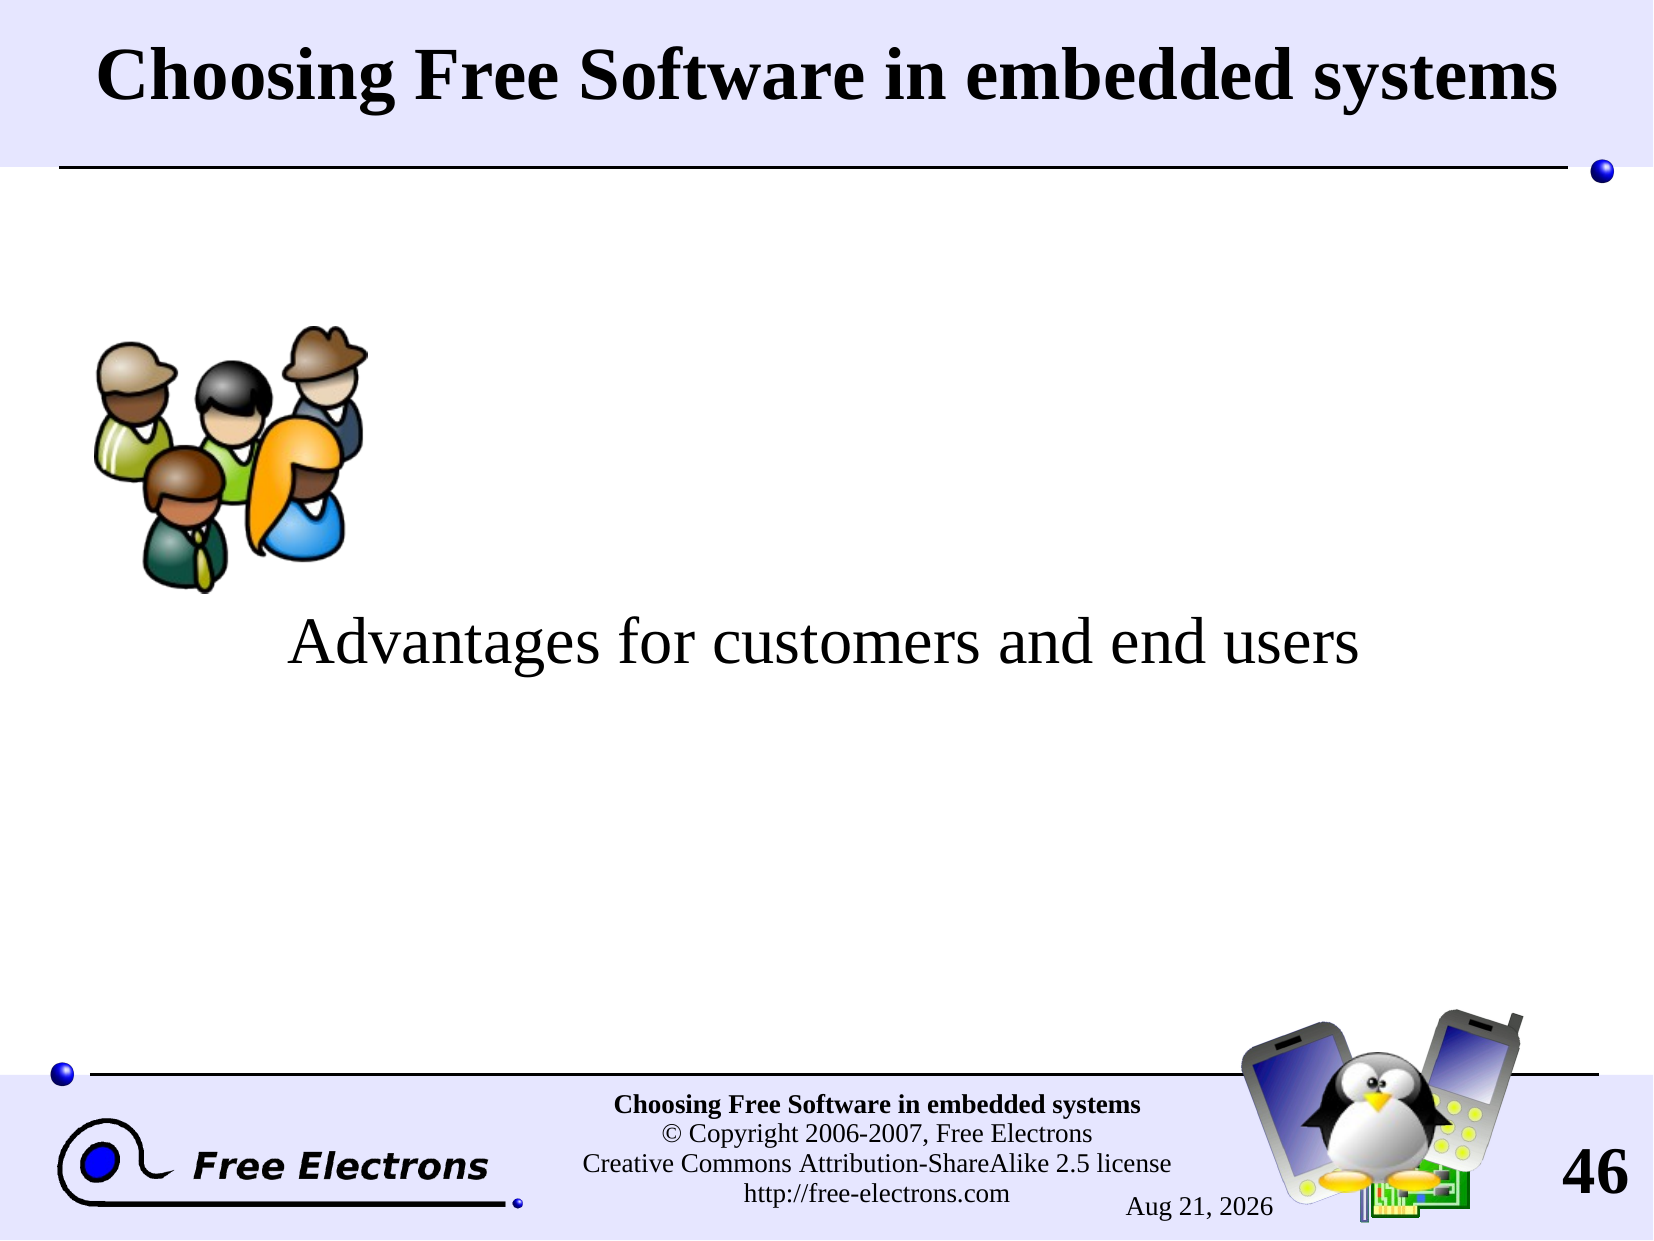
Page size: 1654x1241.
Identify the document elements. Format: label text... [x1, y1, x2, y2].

title Choosing Free Software in embedded systems [26, 18, 1595, 132]
picture [50, 1107, 527, 1216]
picture [94, 326, 368, 594]
subtitle Advantages for customers and end users [55, 216, 1559, 1066]
picture [1231, 1066, 1521, 1240]
